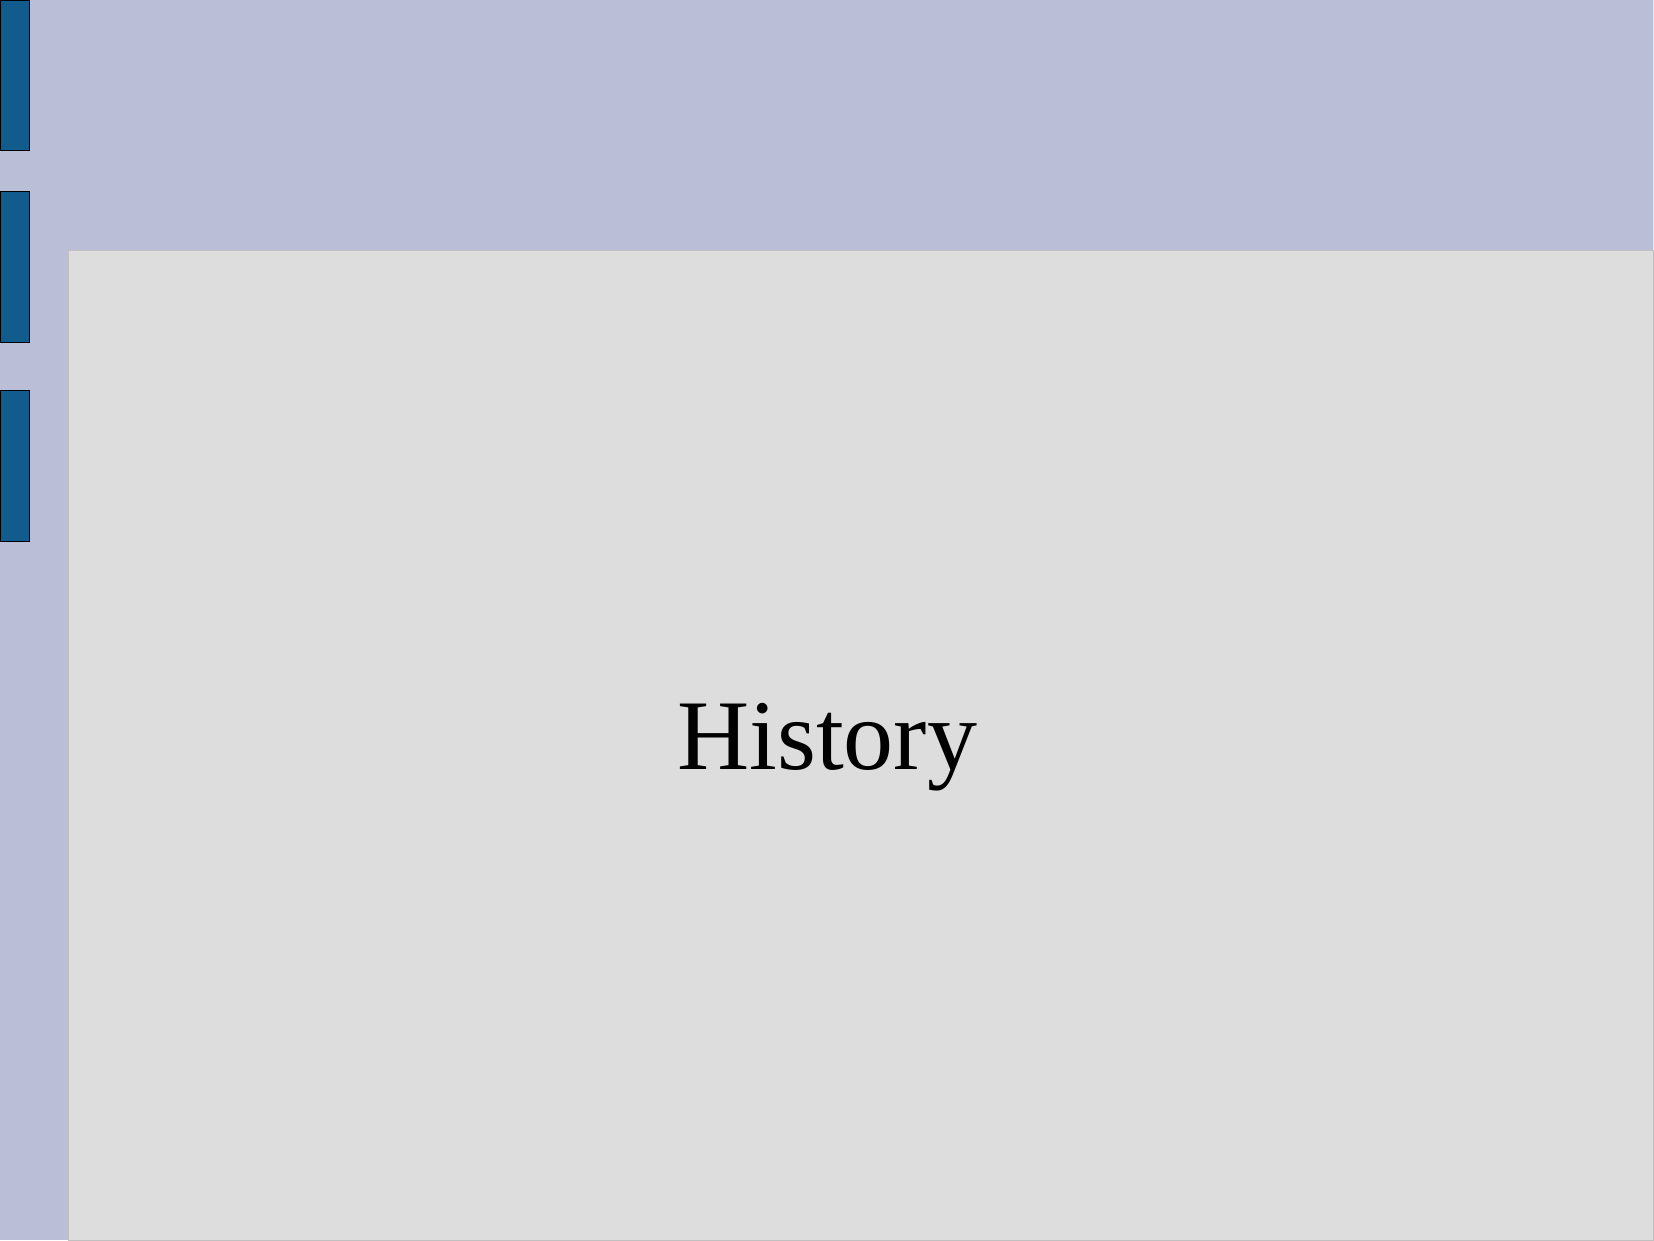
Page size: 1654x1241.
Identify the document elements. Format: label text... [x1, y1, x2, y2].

subtitle History [121, 344, 1534, 1127]
